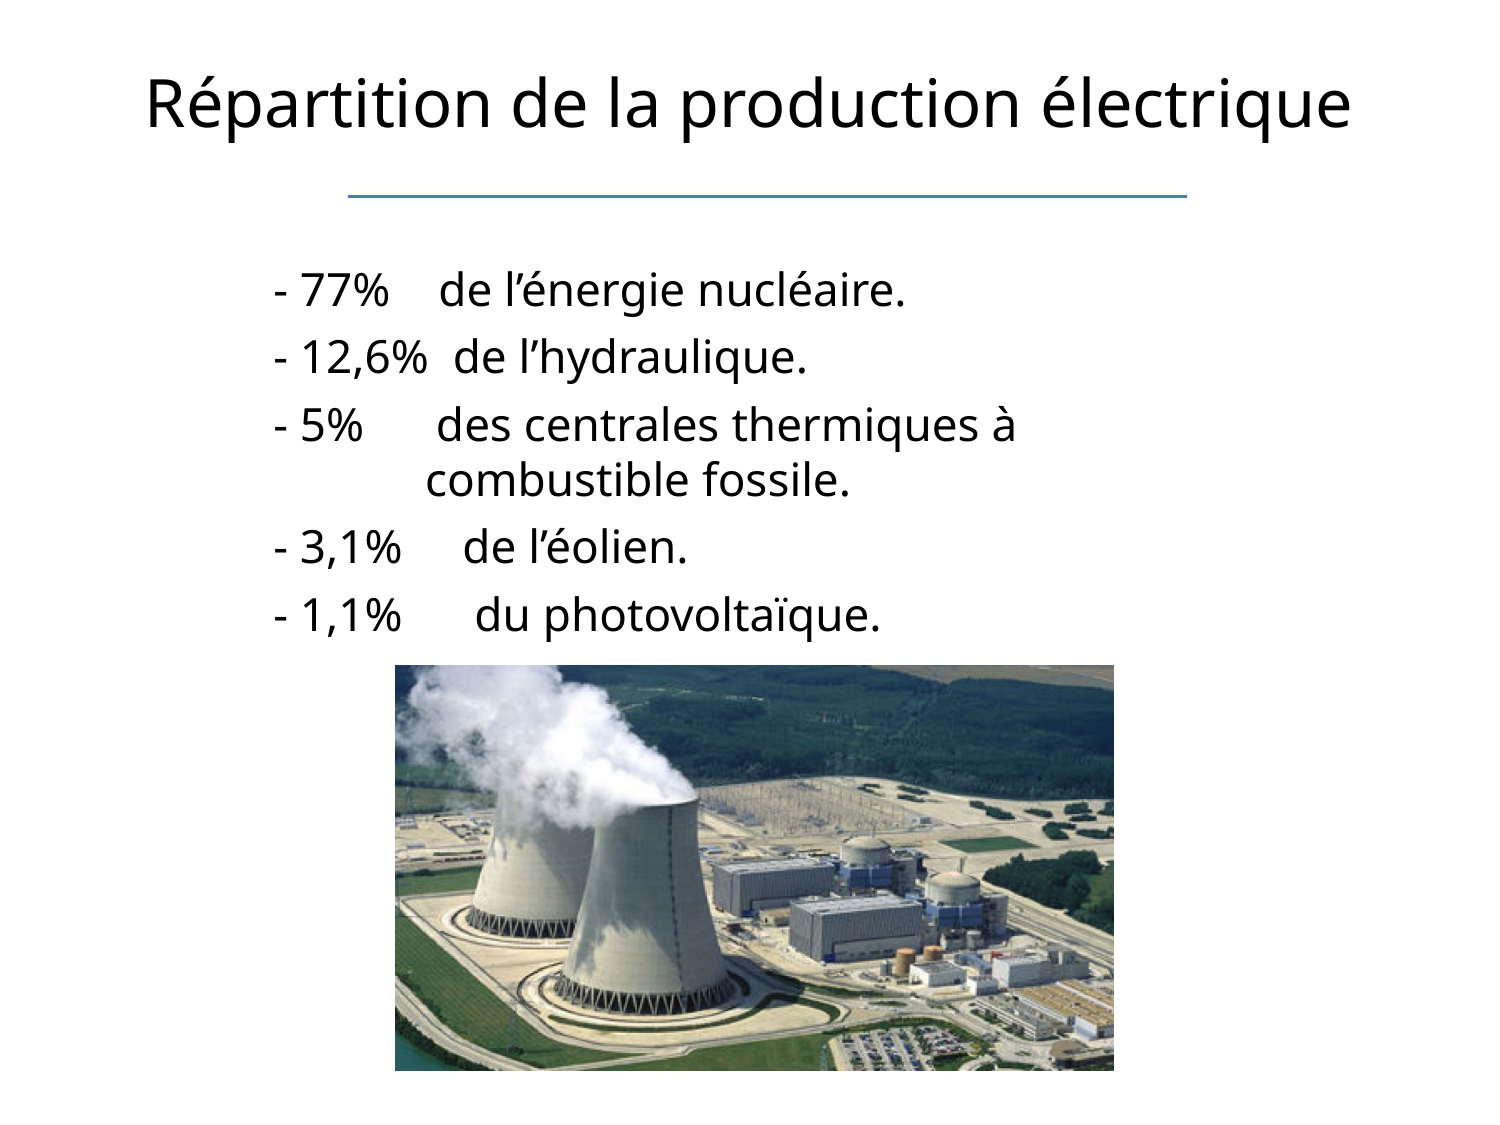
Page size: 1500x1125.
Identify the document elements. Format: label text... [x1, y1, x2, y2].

text_box - 77% de l’énergie nucléaire. - 12,6% de l’hydraulique. - 5% des centrales thermiques à combustible fossile. - 3,1% de l’éolien. - 1,1% du photovoltaïque. [230, 253, 1317, 689]
picture [395, 689, 1114, 1071]
text_box Répartition de la production électrique [53, 52, 1447, 249]
